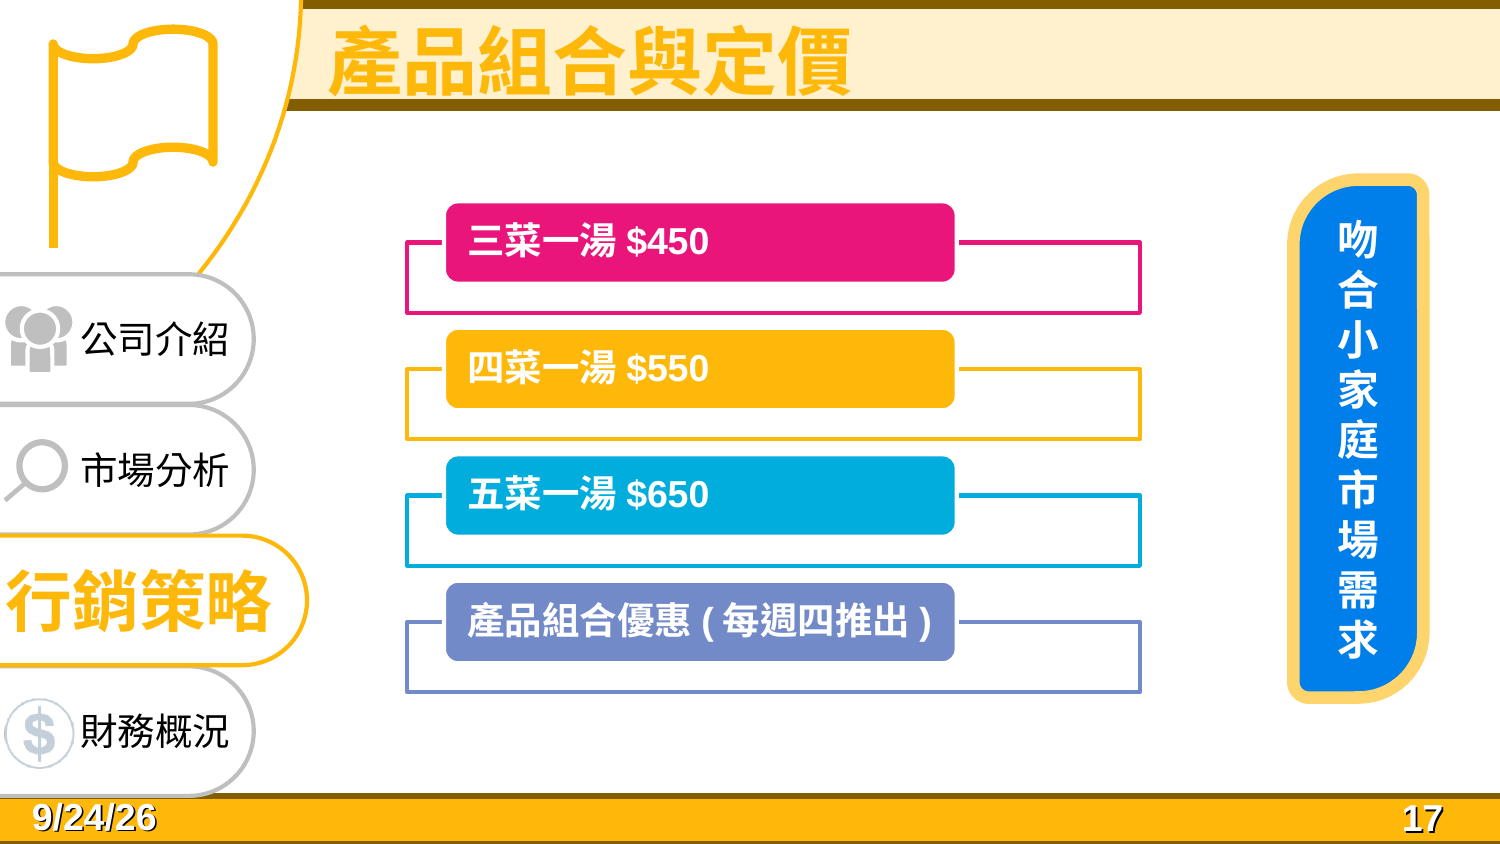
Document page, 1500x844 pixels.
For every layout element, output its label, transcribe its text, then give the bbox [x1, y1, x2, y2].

text_box [407, 622, 1140, 692]
text_box [407, 369, 1140, 439]
text_box 吻合小家庭市場需求 [1293, 179, 1424, 698]
text_box 2017/10/27 [16, 784, 367, 830]
text_box [407, 242, 1140, 313]
text_box 產品組合優惠(每週四推出) [443, 580, 957, 664]
text_box 17 [1386, 786, 1500, 832]
text_box 四菜一湯$550 [443, 327, 957, 411]
text_box 三菜一湯$450 [443, 201, 957, 284]
text_box 產品組合與定價 [312, 6, 874, 113]
text_box 五菜一湯$650 [443, 454, 957, 537]
text_box [407, 495, 1140, 566]
